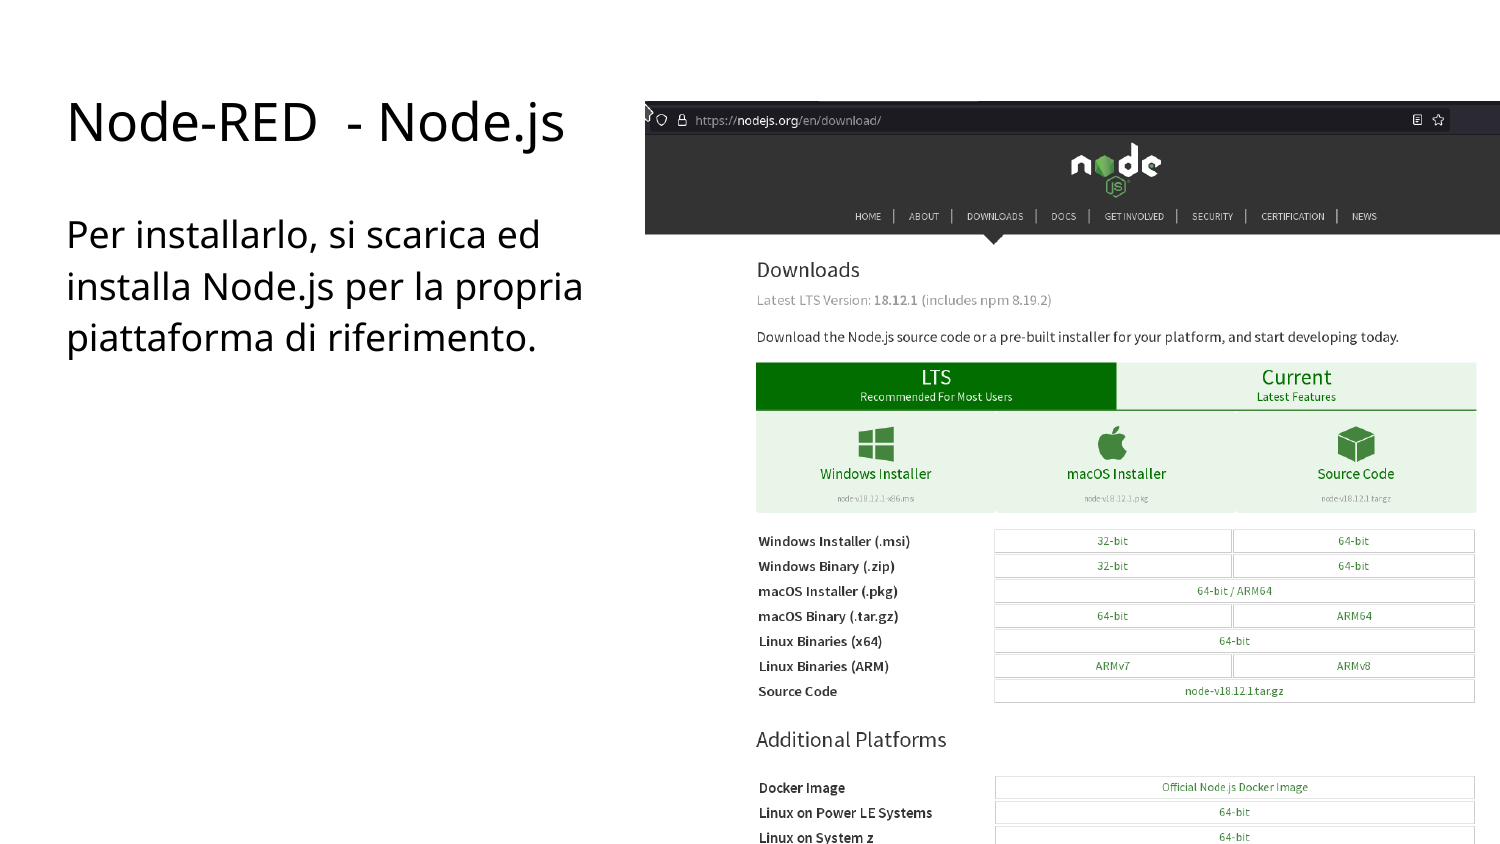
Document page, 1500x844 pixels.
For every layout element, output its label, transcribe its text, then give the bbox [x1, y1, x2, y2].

picture [645, 101, 1500, 844]
title Node-RED - Node.js [51, 72, 1449, 167]
list Per installarlo, si scarica ed installa Node.js per la propria piattaforma di riferimento. [51, 189, 645, 750]
